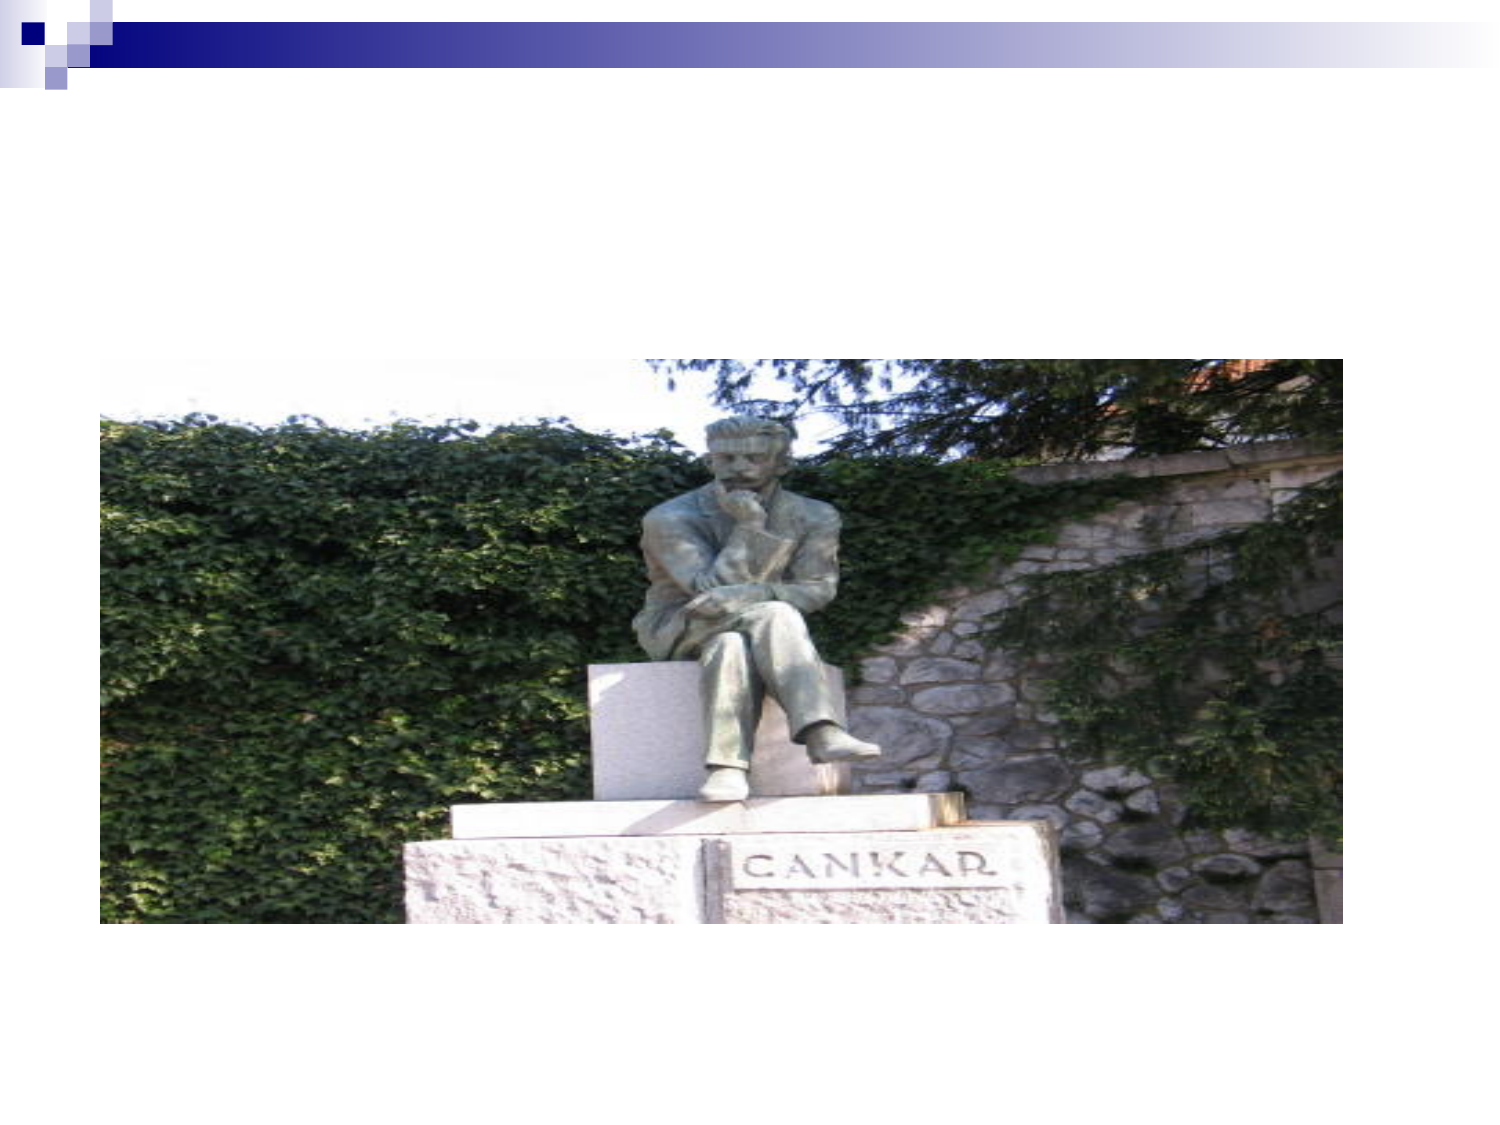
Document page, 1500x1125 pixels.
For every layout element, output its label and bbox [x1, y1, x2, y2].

picture [100, 359, 1343, 924]
